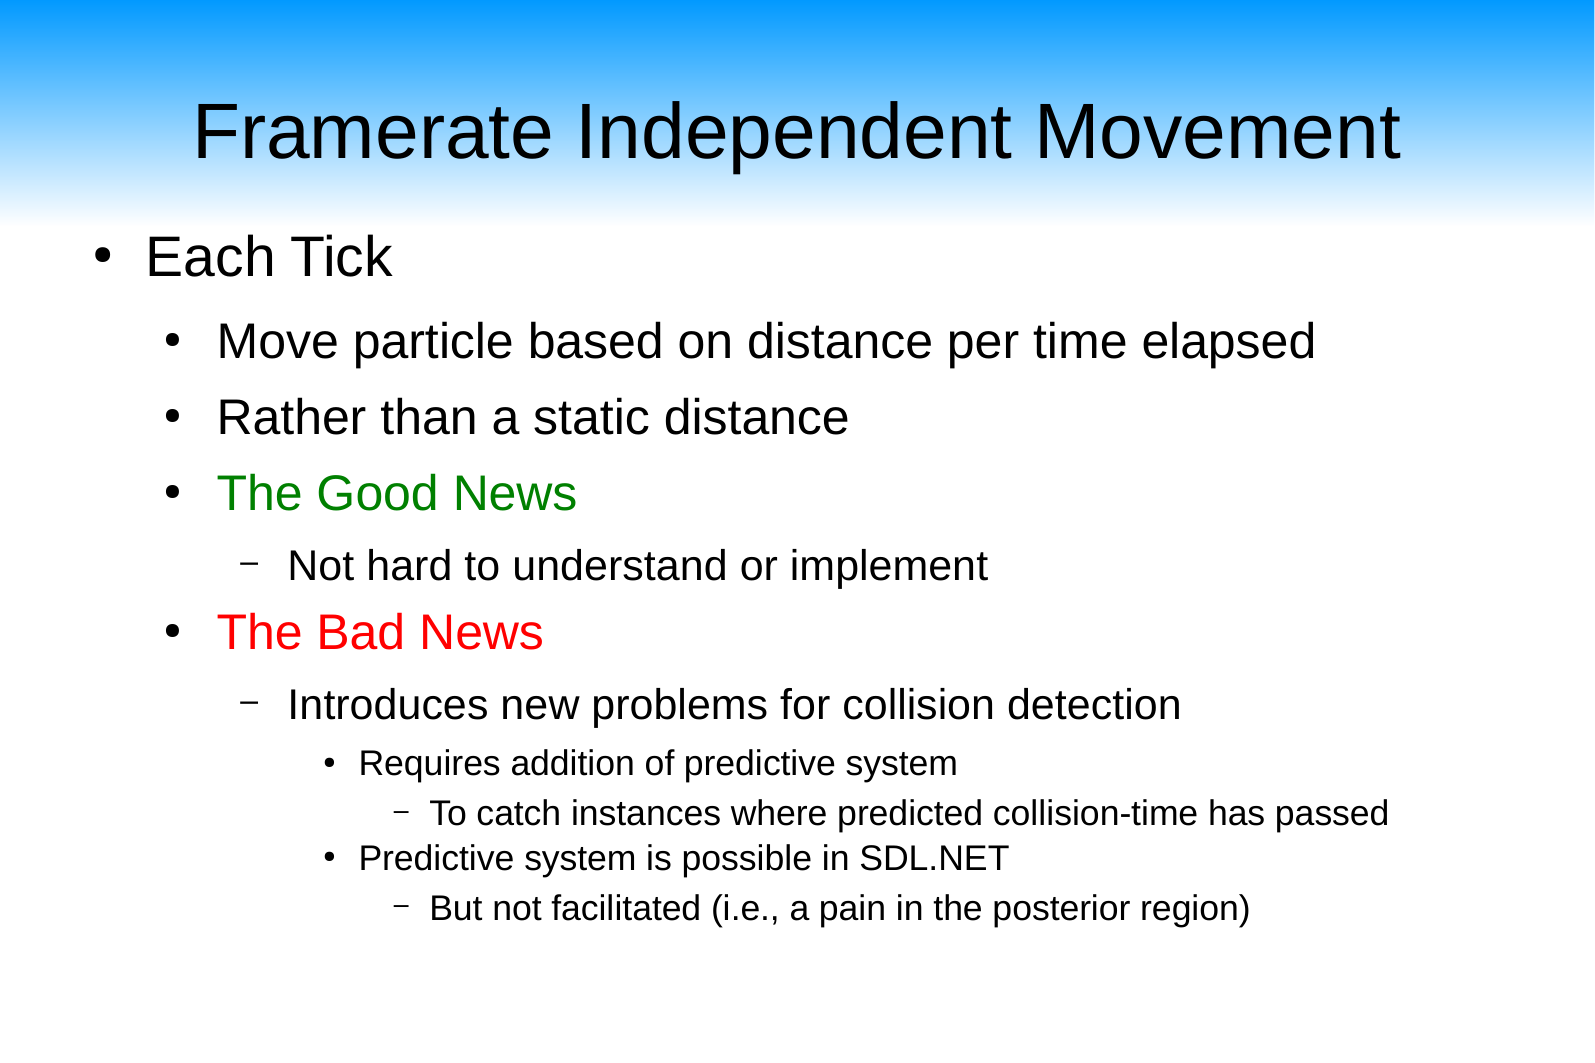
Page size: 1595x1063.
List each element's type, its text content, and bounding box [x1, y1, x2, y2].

text_box [0, 0, 1595, 226]
title Framerate Independent Movement [79, 42, 1515, 220]
list Each Tick Move particle based on distance per time elapsed Rather than a static distance The Good News Not hard to understand or implement The Bad News Introduces new problems for collision detection Requires addition of predictive system To catch instances where predicted collision-time has passed Predictive system is possible in SDL.NET But not facilitated (i.e., a pain in the posterior region) [75, 225, 1510, 927]
